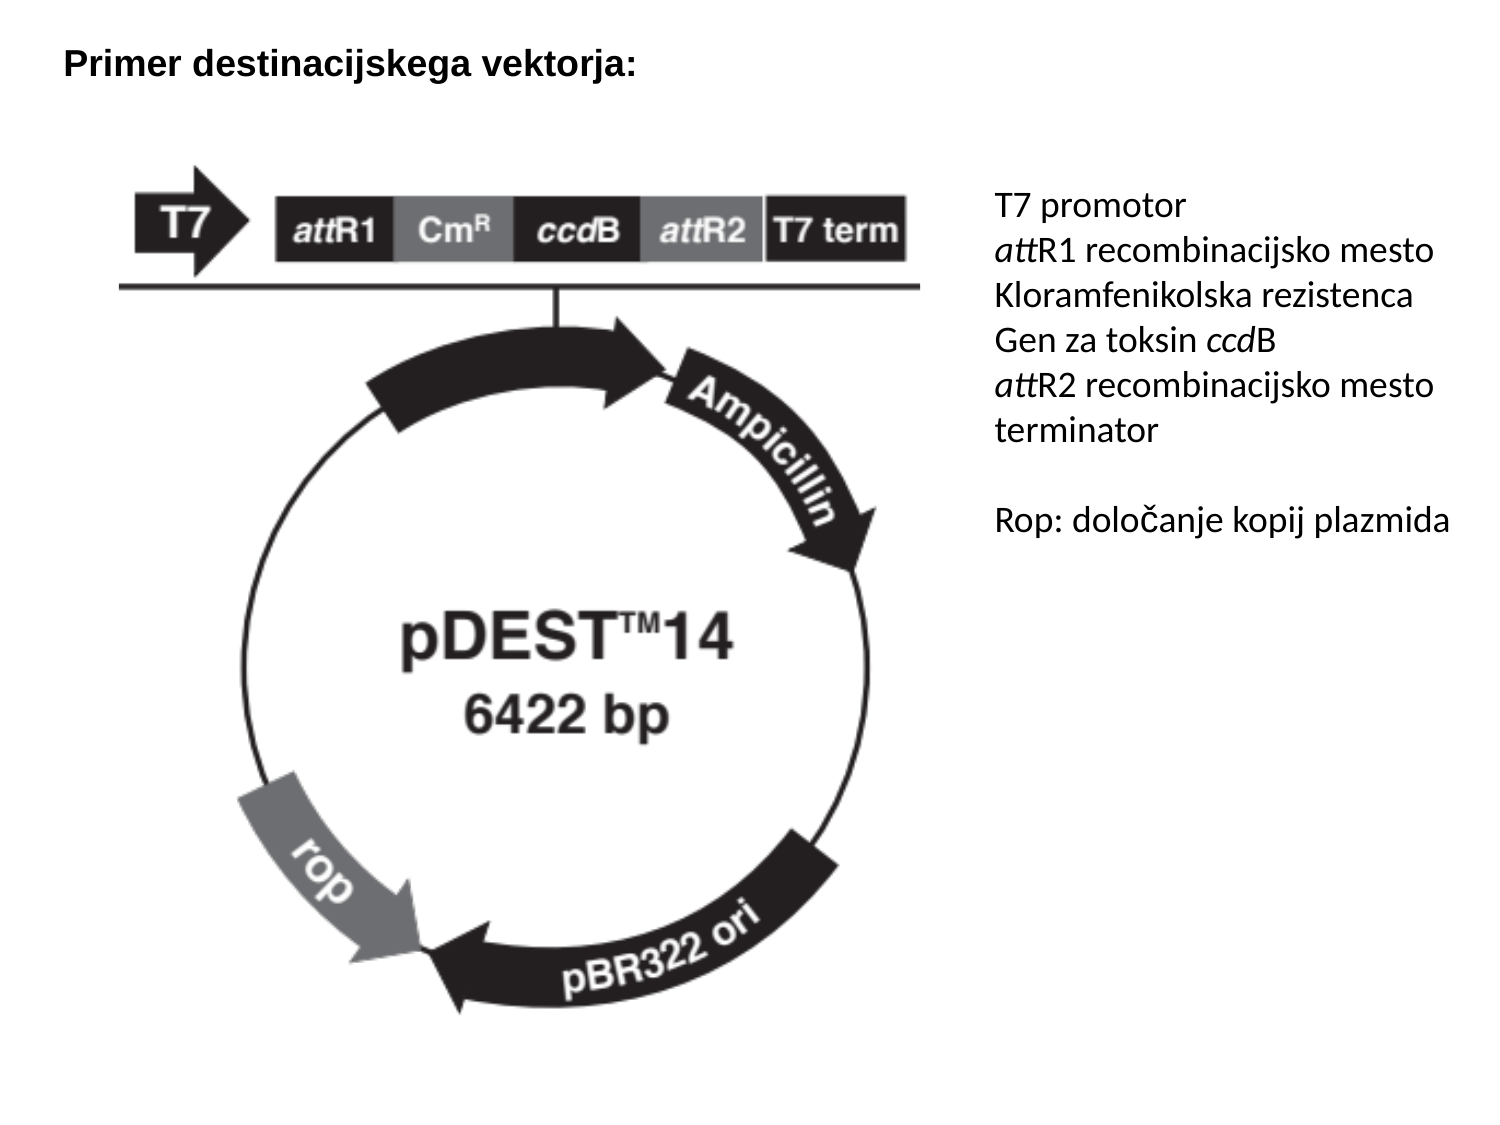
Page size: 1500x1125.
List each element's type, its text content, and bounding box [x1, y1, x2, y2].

text_box Primer destinacijskega vektorja: [48, 31, 653, 92]
picture [118, 151, 921, 1020]
text_box T7 promotor attR1 recombinacijsko mesto Kloramfenikolska rezistenca Gen za toksin ccdB attR2 recombinacijsko mesto terminator Rop: določanje kopij plazmida [979, 172, 1500, 548]
